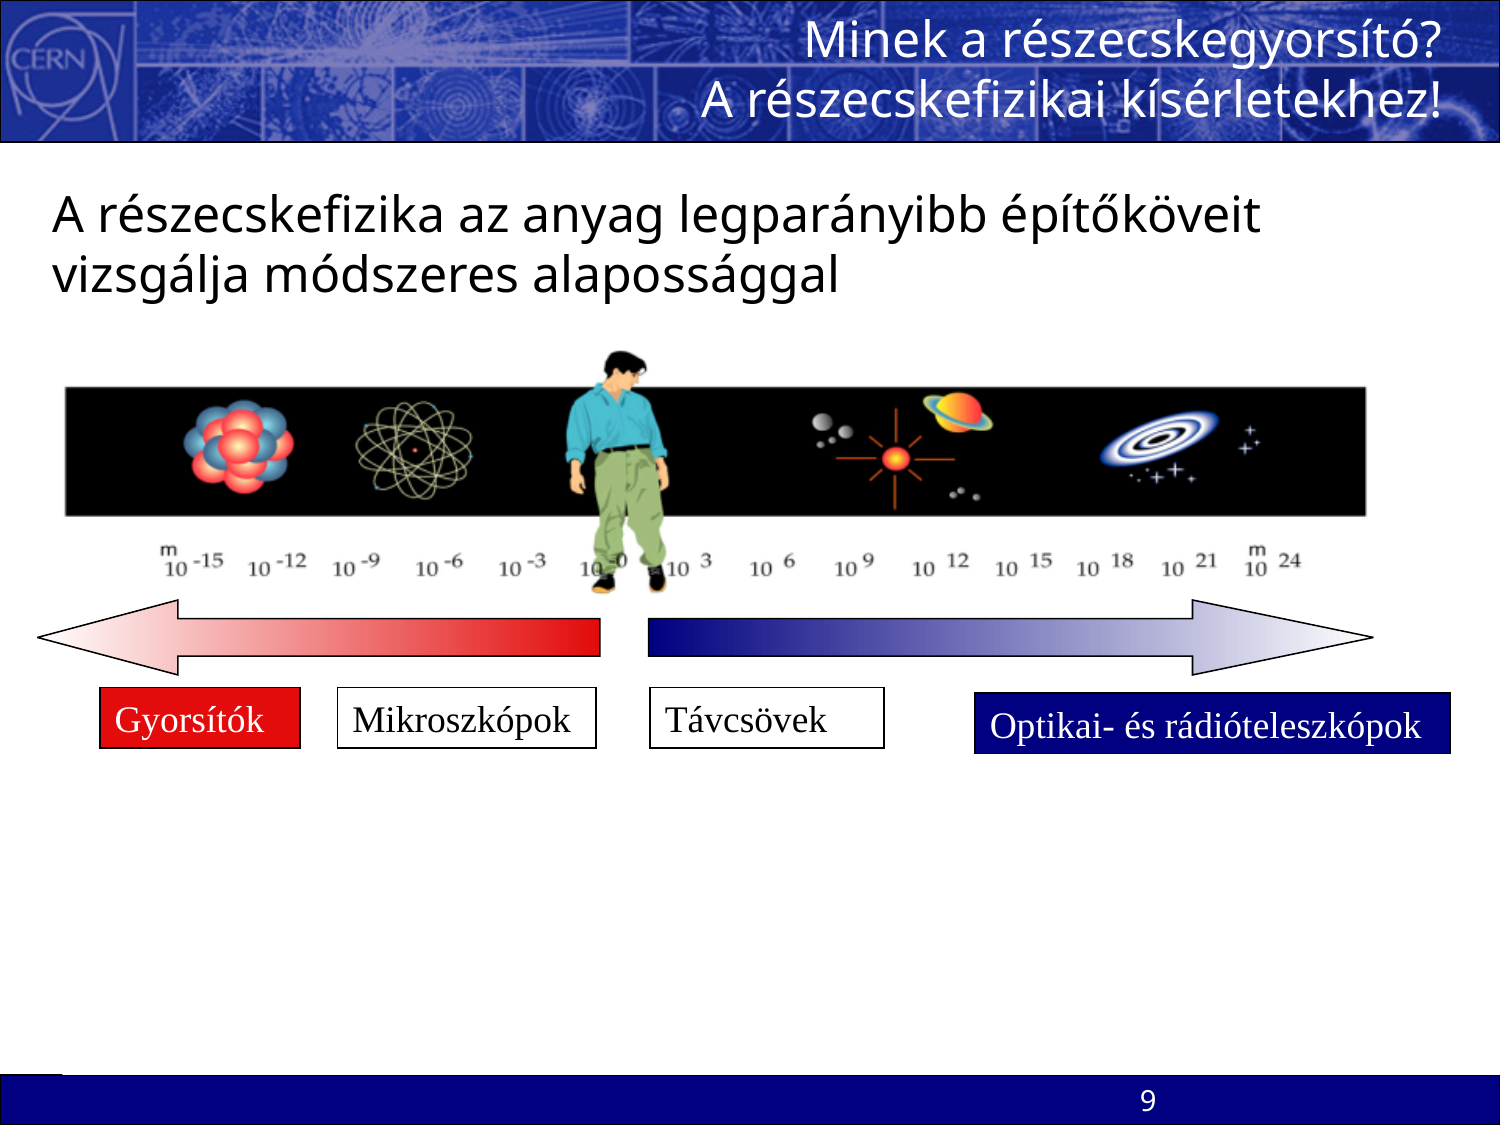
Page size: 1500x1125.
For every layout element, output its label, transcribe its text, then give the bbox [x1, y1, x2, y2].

text_box Gyorsítók [99, 687, 300, 748]
text_box Minek a részecskegyorsító? A részecskefizikai kísérletekhez! [436, 0, 1458, 103]
picture [62, 187, 1475, 599]
text_box Optikai- és rádióteleszkópok [974, 693, 1450, 754]
text_box A részecskefizika az anyag legparányibb építőköveit vizsgálja módszeres alapossággal [37, 174, 1438, 311]
text_box [37, 525, 1500, 1075]
text_box Mikroszkópok [337, 687, 597, 748]
text_box [0, 162, 1450, 350]
text_box Távcsövek [650, 687, 884, 748]
text_box <number> [1125, 1075, 1437, 1125]
